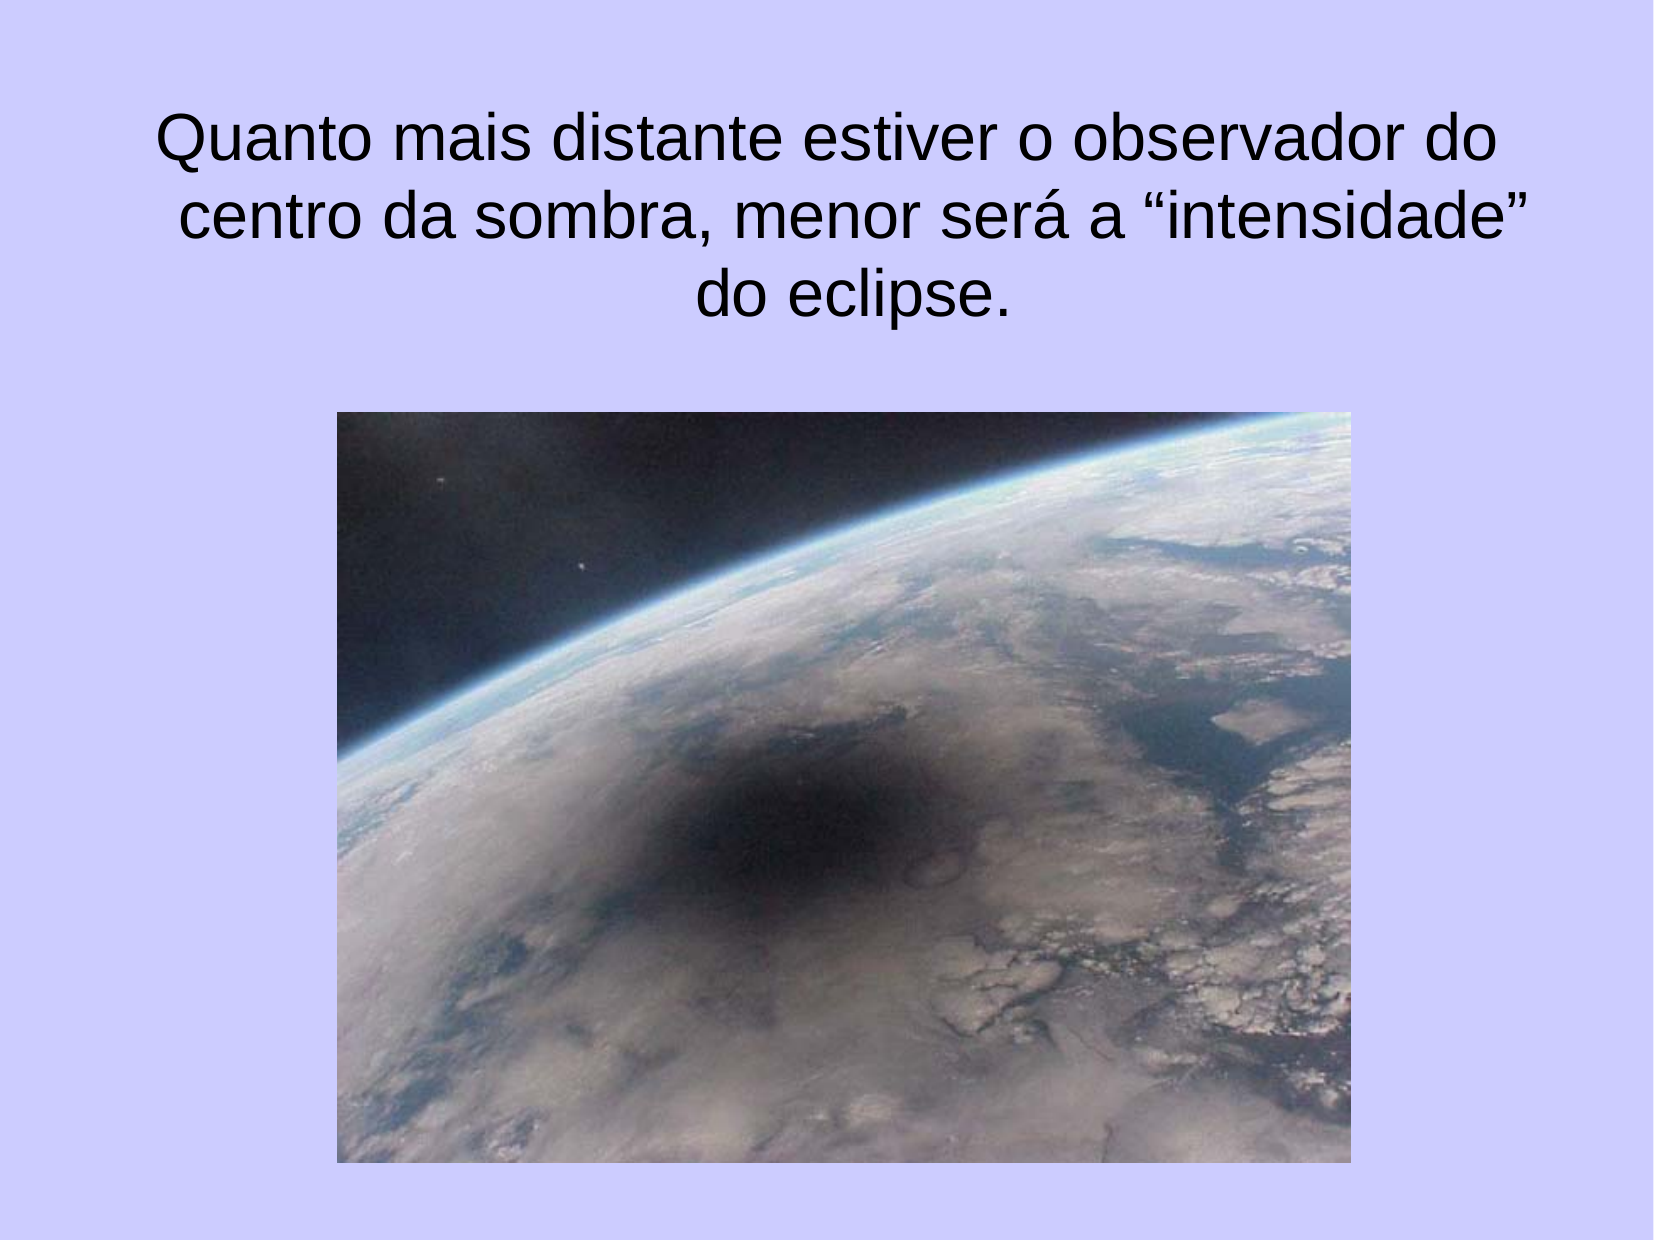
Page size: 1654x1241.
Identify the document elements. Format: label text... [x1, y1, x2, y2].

picture [337, 412, 1351, 717]
chart [82, 717, 1571, 1108]
list Quanto mais distante estiver o observador do centro da sombra, menor será a “intensidade” do eclipse. [75, 97, 1563, 376]
picture [337, 1108, 1351, 1163]
